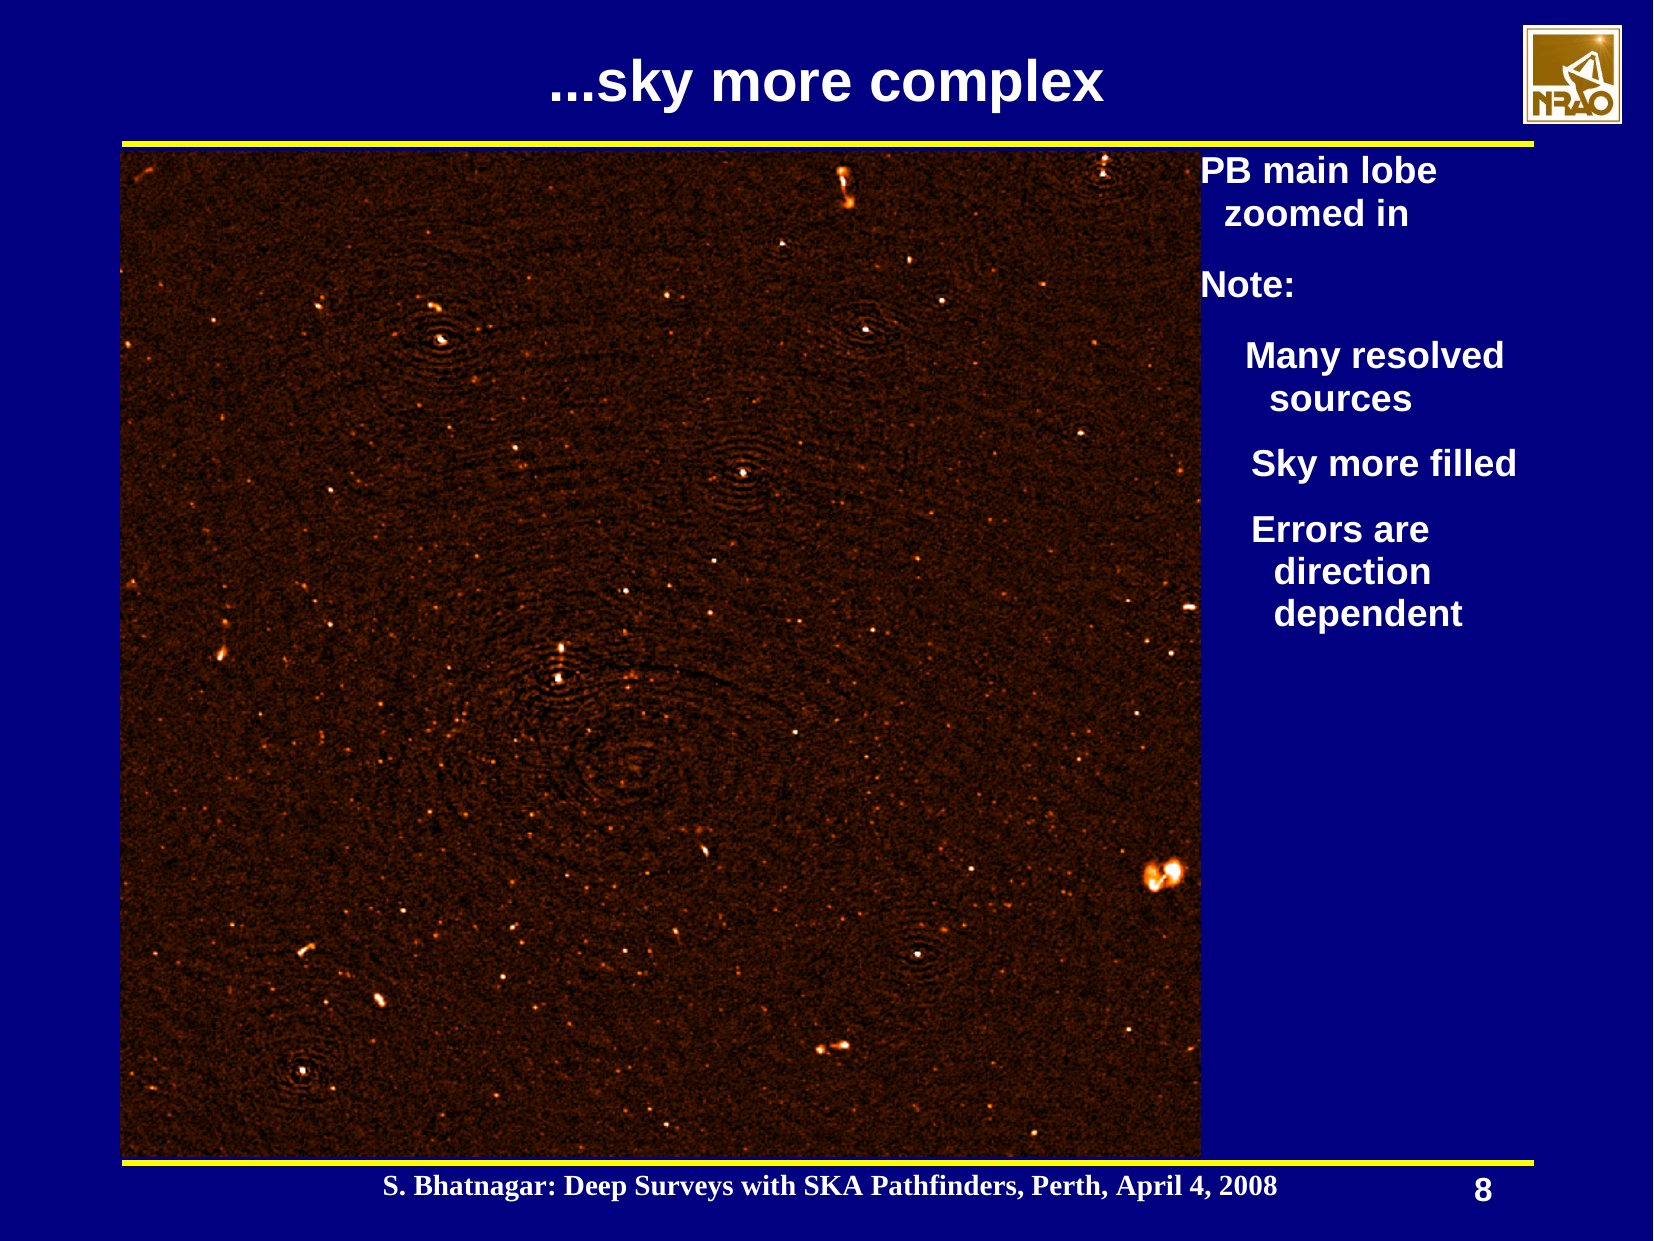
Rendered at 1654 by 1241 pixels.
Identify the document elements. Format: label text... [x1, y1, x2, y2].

title ...sky more complex [121, 26, 1533, 136]
list PB main lobe zoomed in Note: Many resolved sources Sky more filled Errors are direction dependent [1200, 150, 1533, 1127]
picture [1523, 25, 1622, 124]
picture [120, 151, 1201, 1157]
